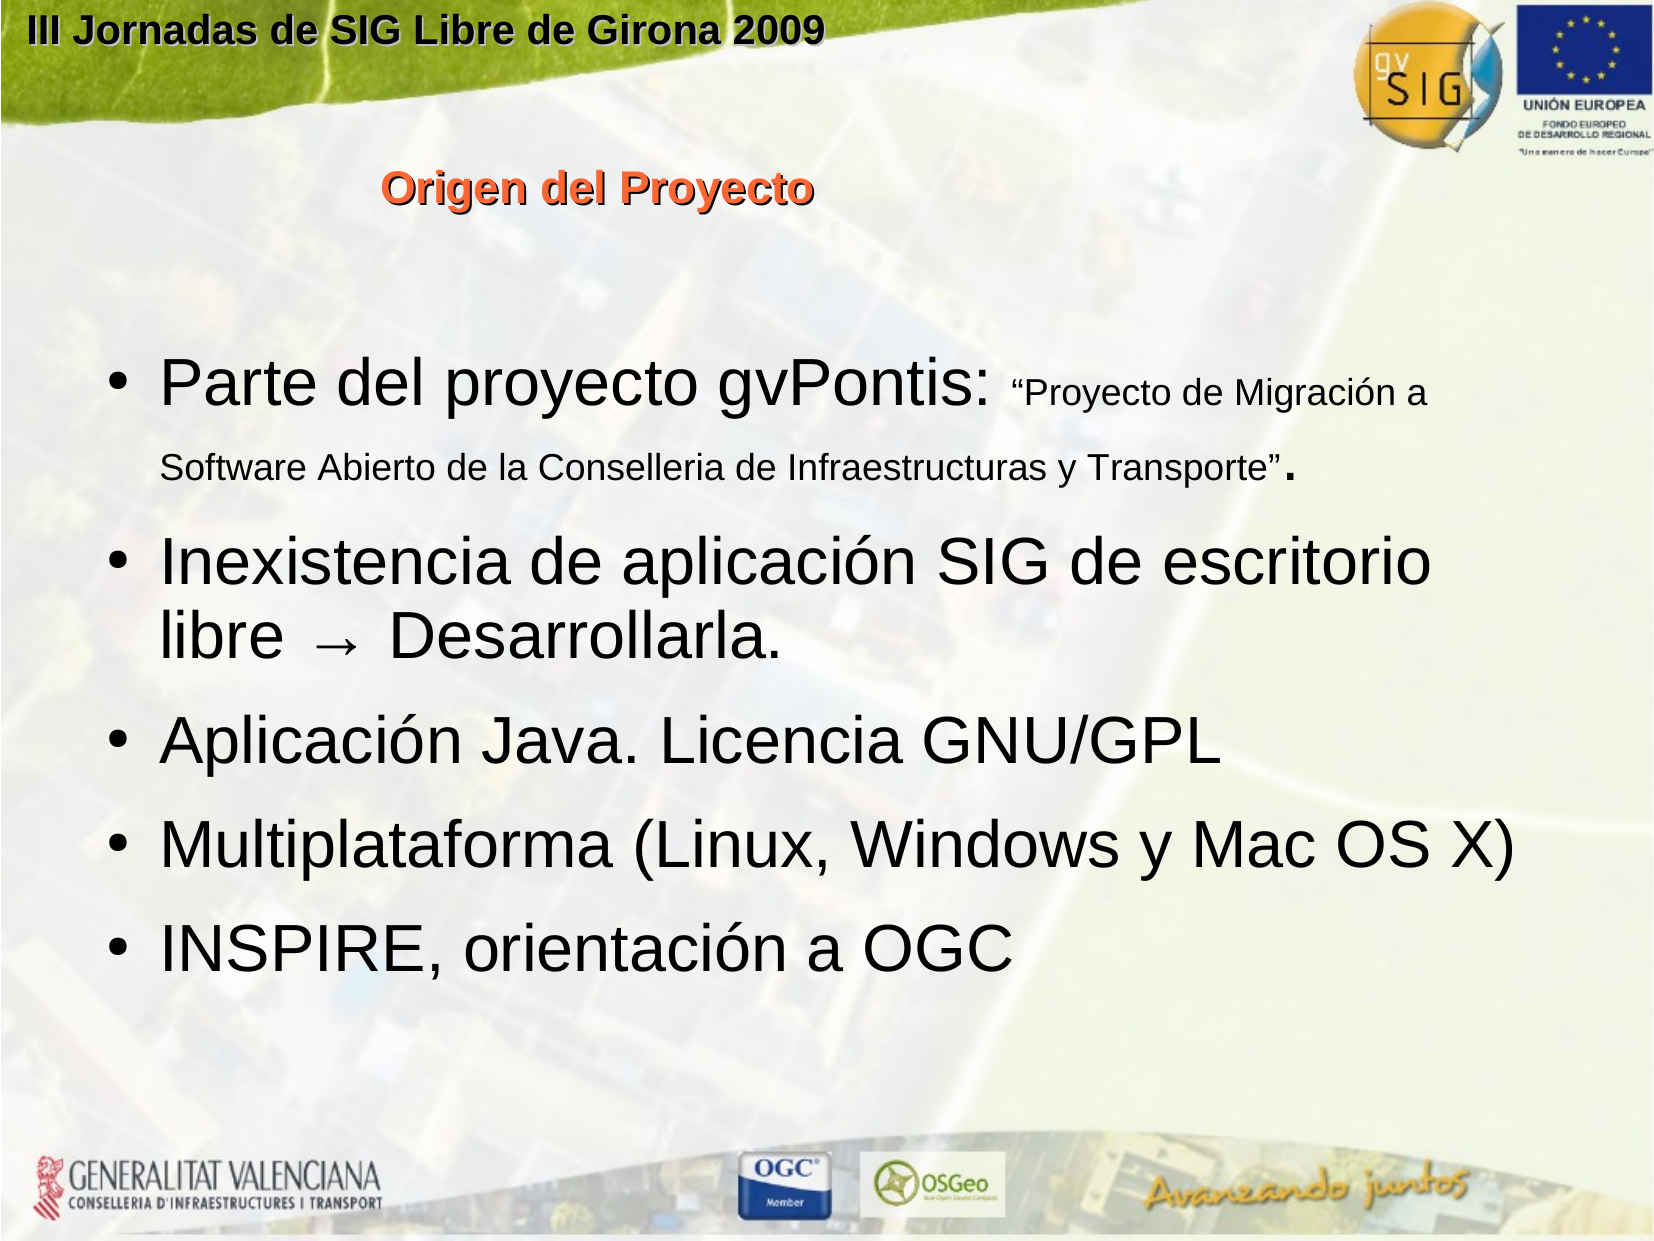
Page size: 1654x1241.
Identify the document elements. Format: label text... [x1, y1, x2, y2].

list Parte del proyecto gvPontis: “Proyecto de Migración a Software Abierto de la Conselleria de Infraestructuras y Transporte”. Inexistencia de aplicación SIG de escritorio libre → Desarrollarla. Aplicación Java. Licencia GNU/GPL Multiplataforma (Linux, Windows y Mac OS X) INSPIRE, orientación a OGC [88, 344, 1534, 1023]
title [0, 95, 1654, 508]
picture [1, 0, 1654, 95]
picture [1, 508, 1654, 1241]
